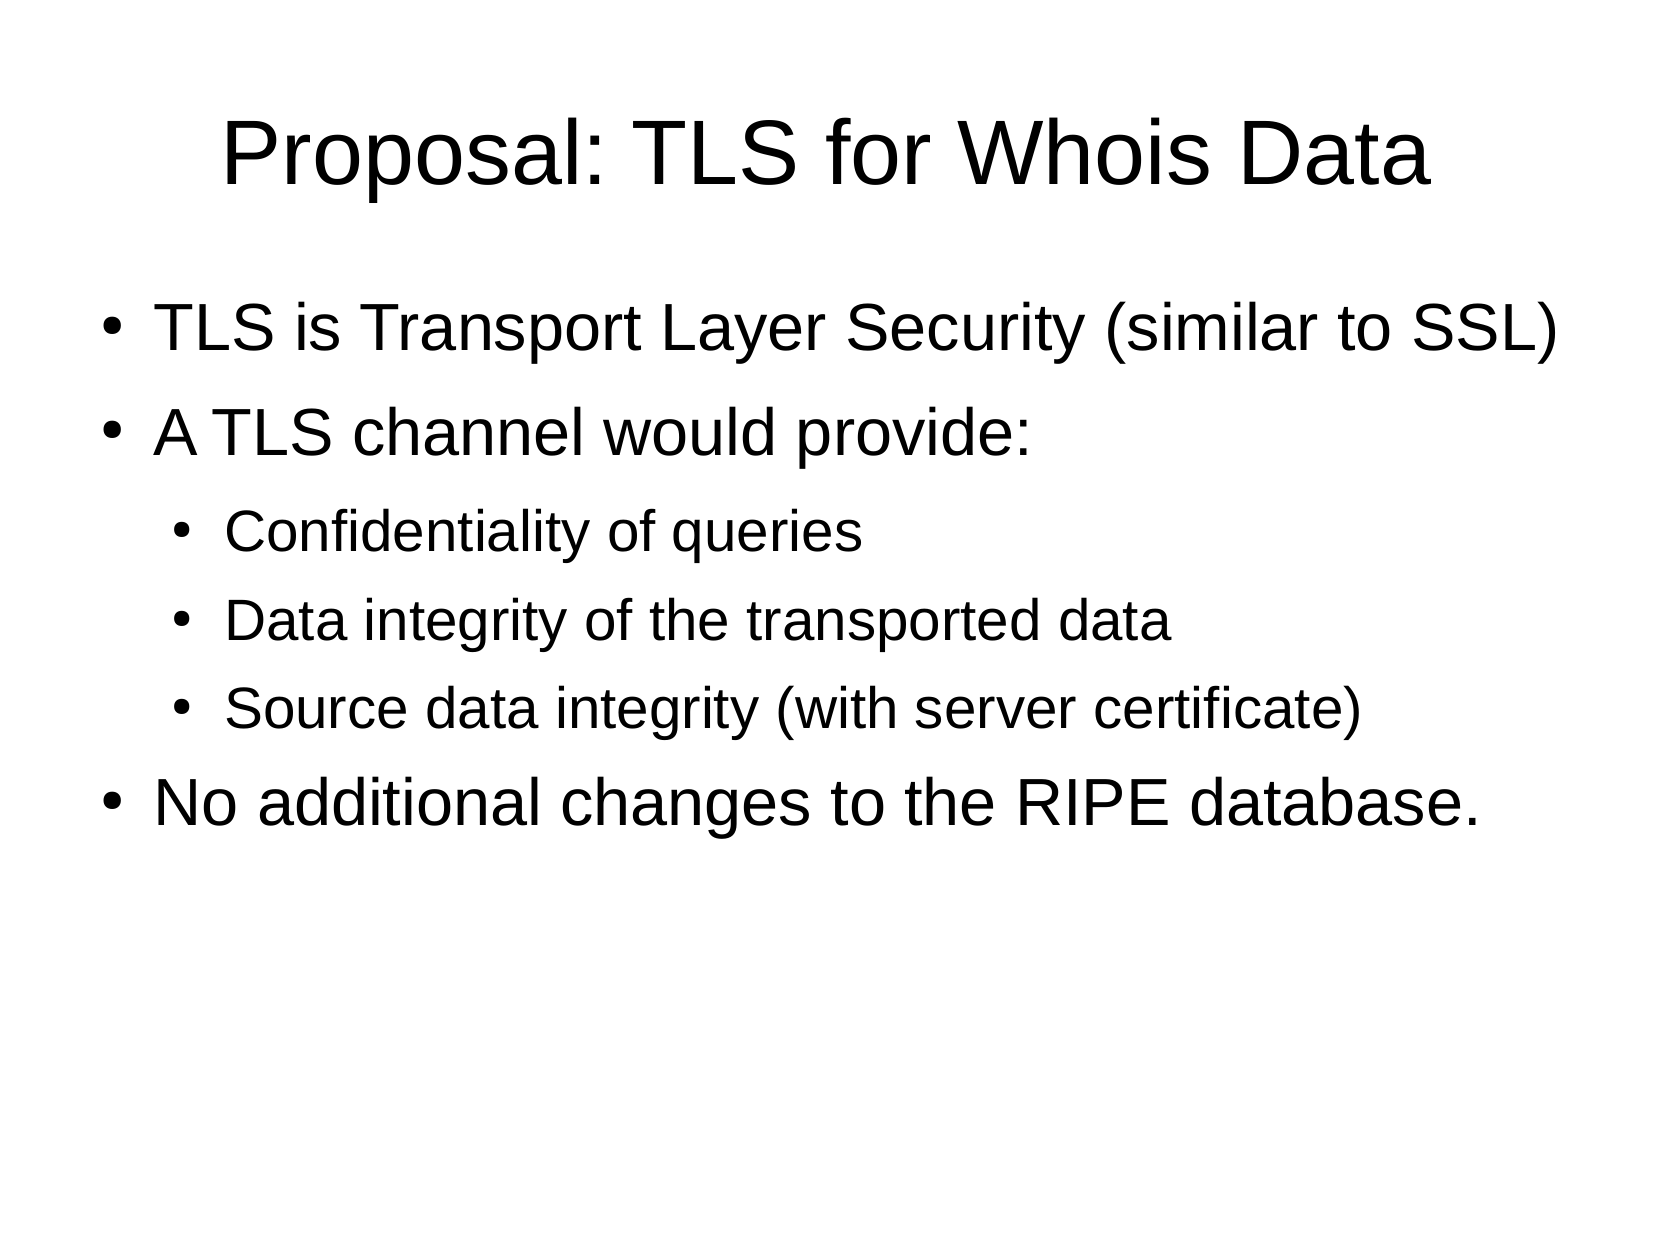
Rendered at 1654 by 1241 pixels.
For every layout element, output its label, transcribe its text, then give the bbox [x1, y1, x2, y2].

list TLS is Transport Layer Security (similar to SSL) A TLS channel would provide: Confidentiality of queries Data integrity of the transported data Source data integrity (with server certificate) No additional changes to the RIPE database. [82, 290, 1571, 1109]
title Proposal: TLS for Whois Data [82, 49, 1571, 257]
